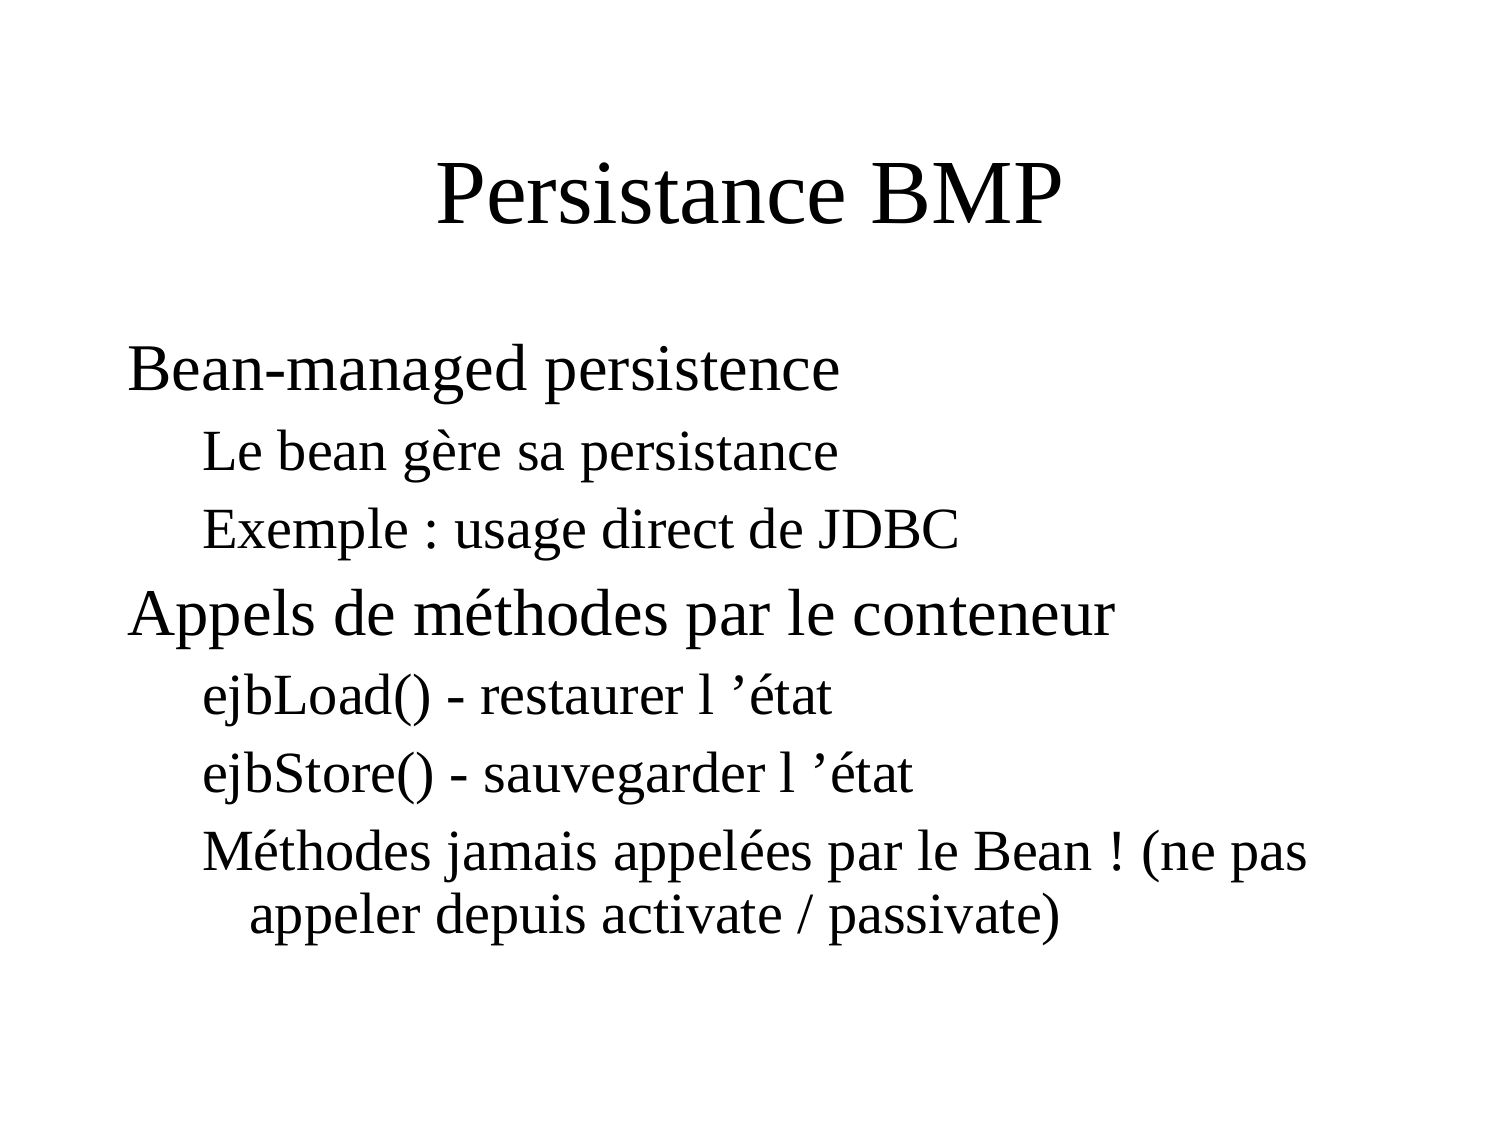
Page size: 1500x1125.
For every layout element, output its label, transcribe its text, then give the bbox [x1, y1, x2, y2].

title Persistance BMP [112, 99, 1388, 288]
list Bean-managed persistence Le bean gère sa persistance Exemple : usage direct de JDBC Appels de méthodes par le conteneur ejbLoad() - restaurer l ’état ejbStore() - sauvegarder l ’état Méthodes jamais appelées par le Bean ! (ne pas appeler depuis activate / passivate) [112, 324, 1388, 1016]
